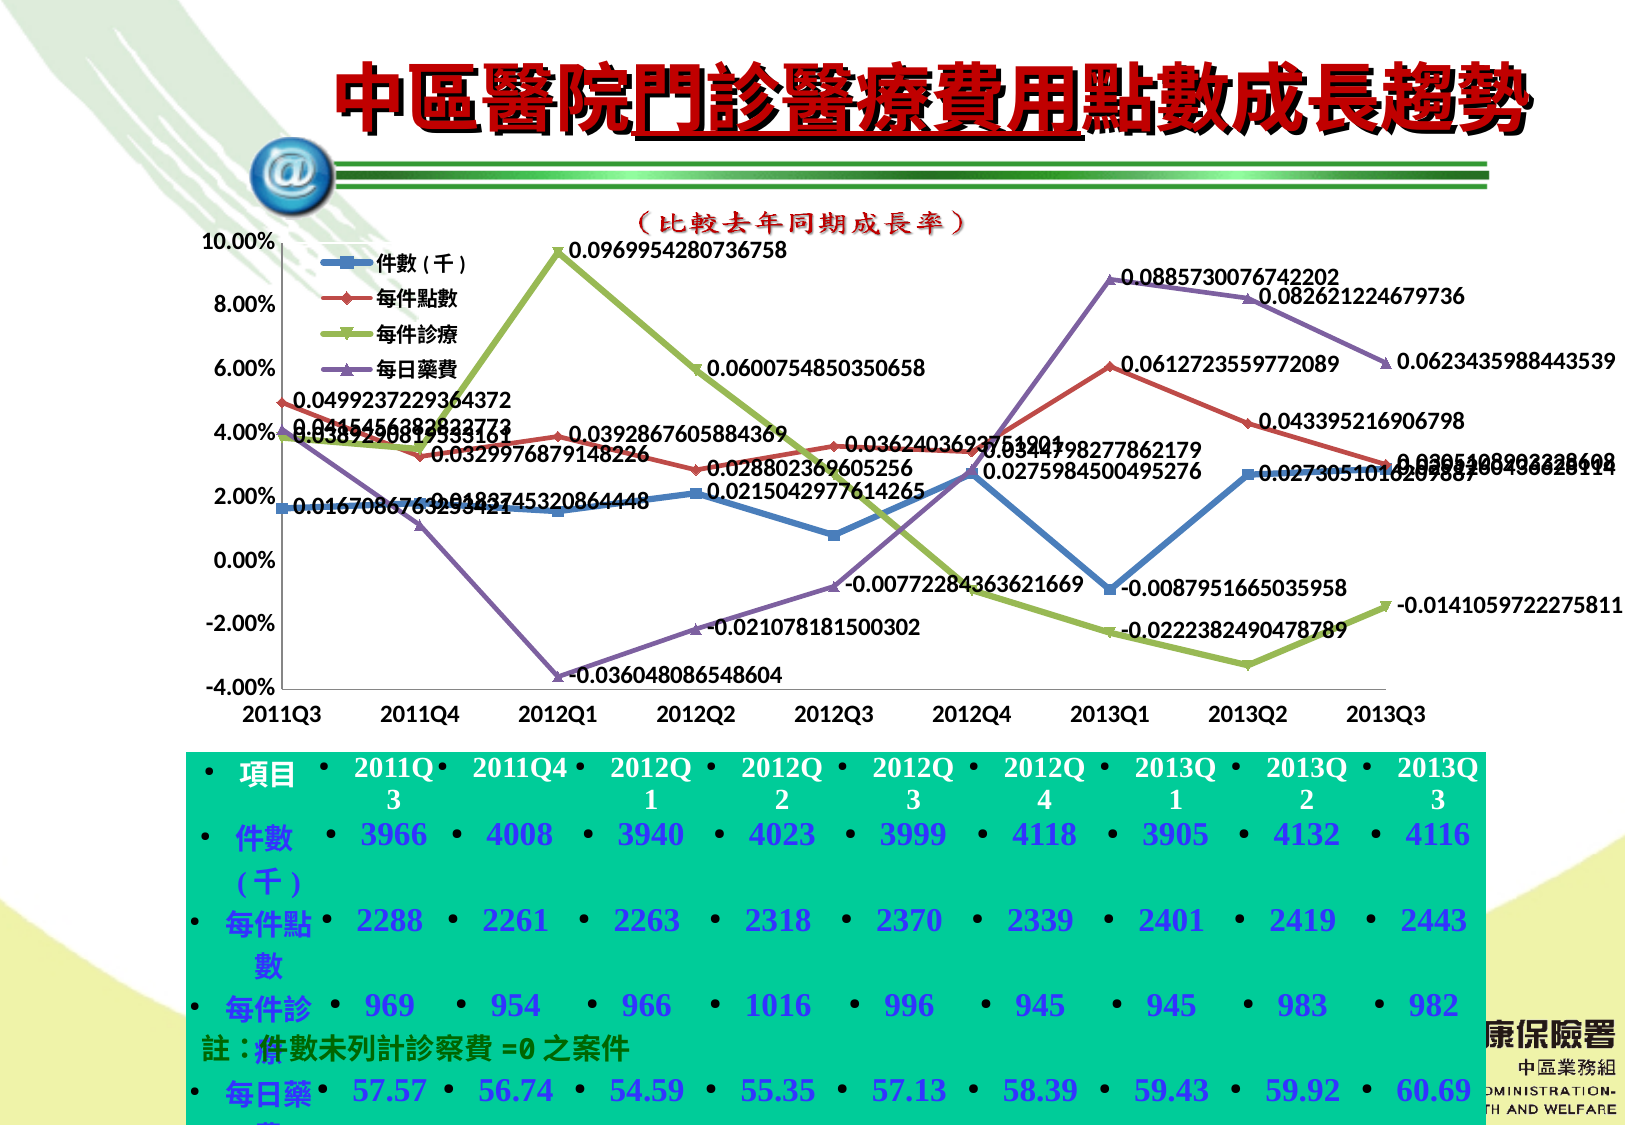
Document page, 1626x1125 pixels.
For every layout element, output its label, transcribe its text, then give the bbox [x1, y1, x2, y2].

table_header 2013Q3 [1355, 752, 1486, 816]
table_cell 2339 [961, 901, 1093, 986]
table_header 2013Q1 [1093, 752, 1224, 816]
table_header 2011Q4 [437, 752, 568, 816]
table_cell 54.59 [568, 1074, 699, 1125]
table_cell 4023 [699, 816, 830, 901]
table_cell 2288 [316, 901, 437, 986]
table_header 2012Q4 [961, 752, 1093, 816]
table_cell 59.43 [1093, 1071, 1224, 1125]
table_header 2013Q2 [1224, 752, 1355, 816]
table_header 2011Q3 [316, 752, 437, 816]
table_header 2012Q1 [568, 752, 699, 816]
table_cell 2261 [437, 901, 568, 986]
title 中區醫院門診醫療費用點數成長趨勢 [292, 42, 1569, 138]
table_cell 件數(千) [186, 816, 316, 901]
table_cell 2318 [699, 901, 830, 986]
table_cell 954 [437, 986, 568, 1023]
chart [172, 219, 1625, 740]
table_cell 4132 [1224, 816, 1355, 901]
table_cell 3940 [568, 816, 699, 901]
table_cell 59.92 [1224, 1071, 1355, 1125]
table_cell 4008 [437, 816, 568, 901]
table_cell 2443 [1355, 901, 1486, 986]
table_cell 3999 [830, 816, 961, 901]
table_header 2012Q2 [699, 752, 830, 816]
table_cell 2419 [1224, 901, 1355, 986]
table_cell 55.35 [699, 1074, 830, 1125]
table_header 2012Q3 [830, 752, 961, 816]
table_cell 60.69 [1355, 1071, 1486, 1125]
table_cell 982 [1355, 986, 1486, 1071]
picture [600, 196, 1002, 219]
table_cell 1016 [699, 986, 830, 1023]
table_cell 4118 [961, 816, 1093, 901]
table_cell 58.39 [961, 1071, 1093, 1125]
table_cell 4116 [1355, 816, 1486, 901]
table_cell 每日藥費 [186, 1074, 316, 1125]
table_cell 57.13 [830, 1071, 961, 1125]
table_cell 969 [316, 986, 437, 1023]
table_cell 2263 [568, 901, 699, 986]
text_box 註：件數未列計診察費=0之案件 [186, 1023, 872, 1074]
table_cell 2401 [1093, 901, 1224, 986]
table_cell 983 [1224, 986, 1355, 1071]
table_cell 945 [1093, 986, 1224, 1071]
table_cell 每件點數 [186, 901, 316, 986]
table_cell 996 [830, 986, 961, 1071]
table_cell 2370 [830, 901, 961, 986]
table_cell 3905 [1093, 816, 1224, 901]
table_cell 945 [961, 986, 1093, 1071]
table_cell 966 [568, 986, 699, 1023]
table_cell 每件診療 [186, 986, 316, 1023]
table_cell 3966 [316, 816, 437, 901]
table_header 項目 [186, 752, 316, 816]
table_cell 57.57 [316, 1074, 437, 1125]
table_cell 56.74 [437, 1074, 568, 1125]
